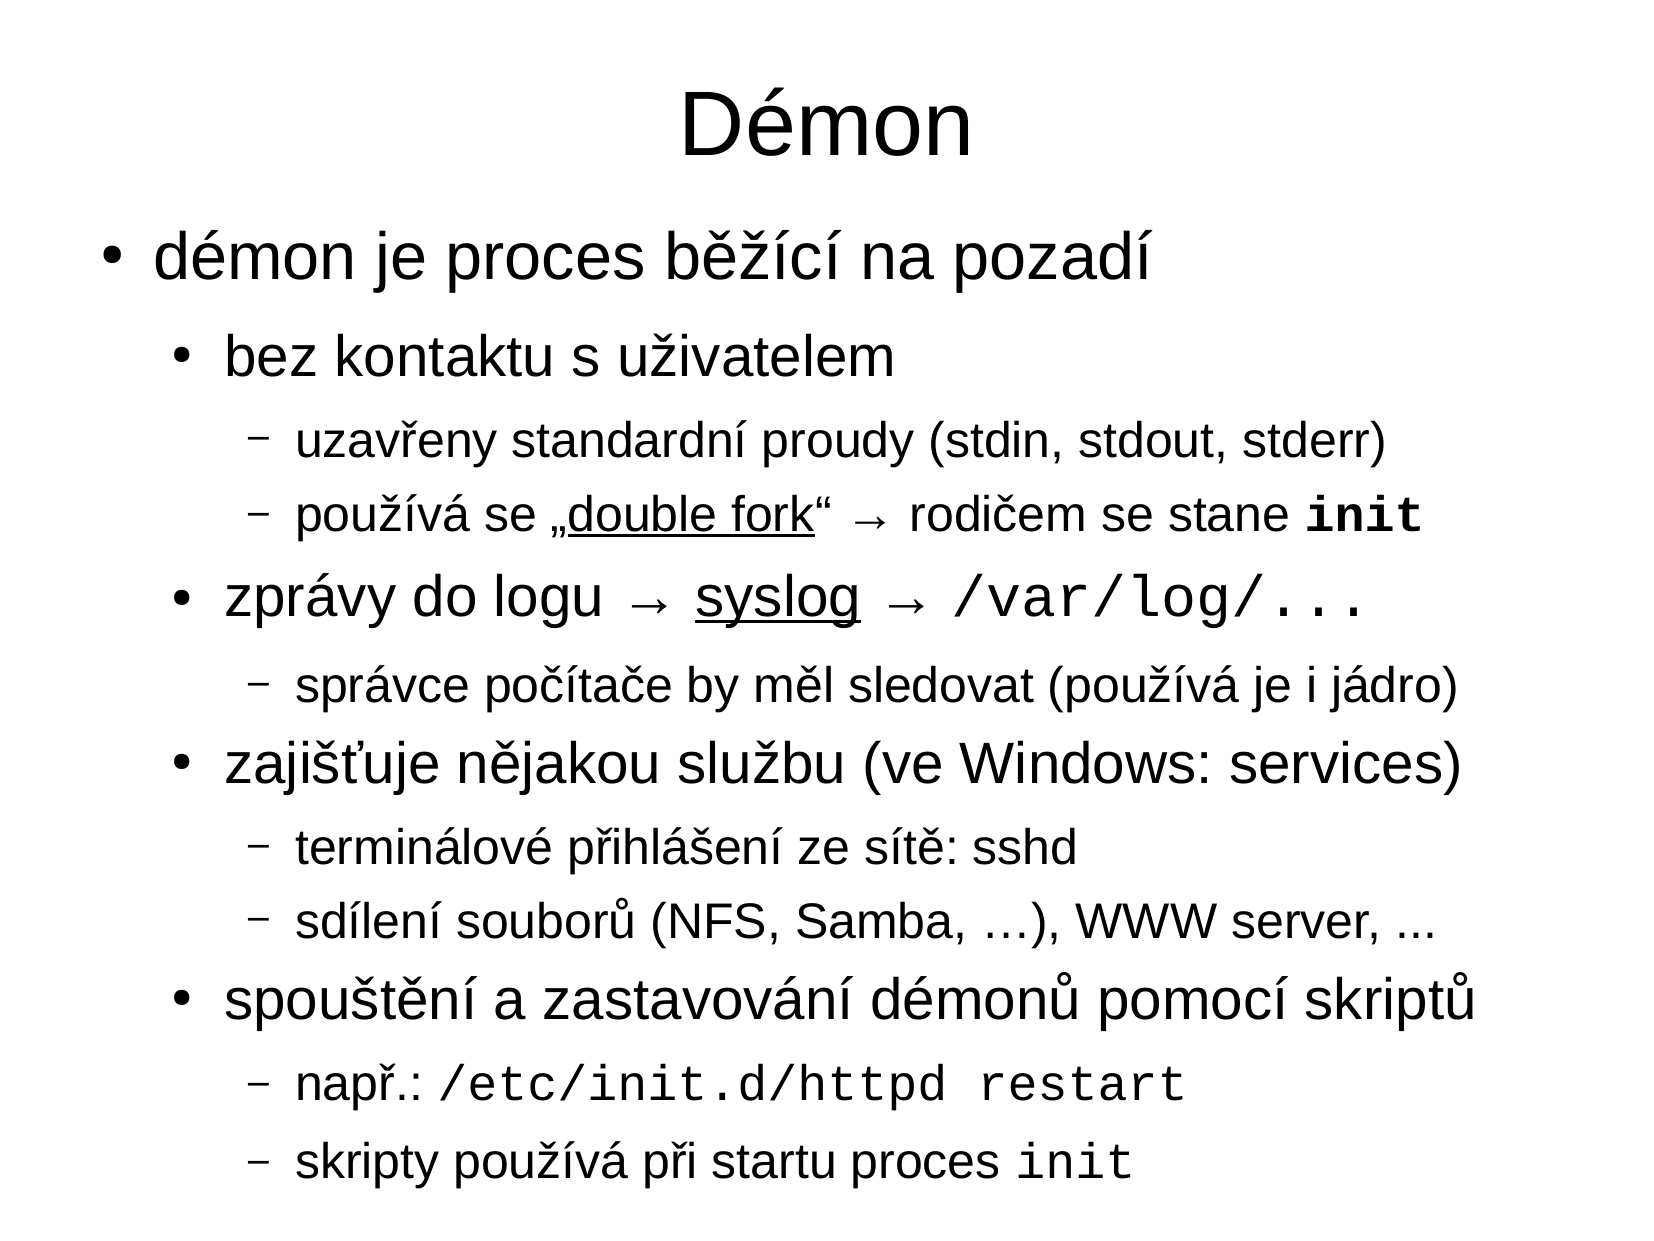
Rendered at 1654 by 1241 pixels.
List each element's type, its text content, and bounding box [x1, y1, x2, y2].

title Démon [82, 27, 1571, 219]
list démon je proces běžící na pozadí bez kontaktu s uživatelem uzavřeny standardní proudy (stdin, stdout, stderr) používá se „double fork“ → rodičem se stane init zprávy do logu → syslog → /var/log/... správce počítače by měl sledovat (používá je i jádro) zajišťuje nějakou službu (ve Windows: services) terminálové přihlášení ze sítě: sshd sdílení souborů (NFS, Samba, …), WWW server, ... spouštění a zastavování démonů pomocí skriptů např.: /etc/init.d/httpd restart skripty používá při startu proces init [82, 219, 1571, 1194]
